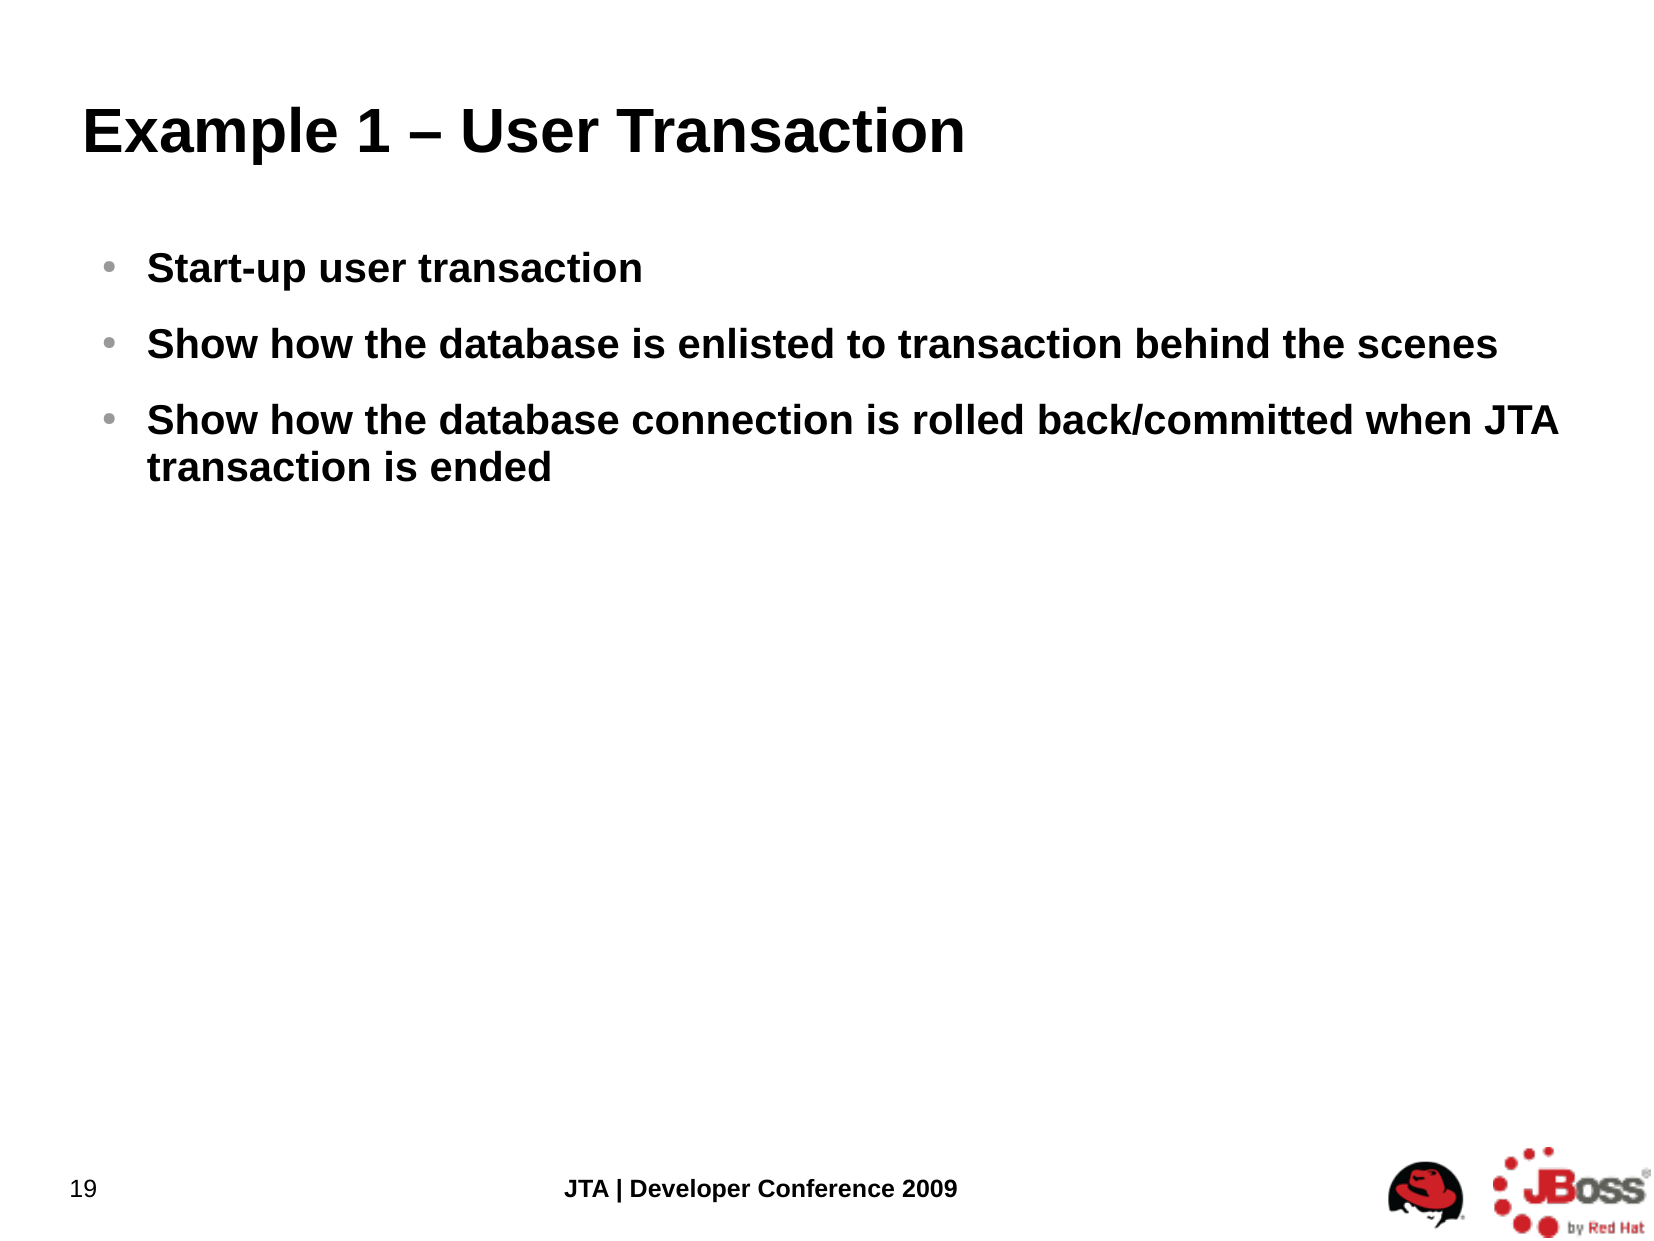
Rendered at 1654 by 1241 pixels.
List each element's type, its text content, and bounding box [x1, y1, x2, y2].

picture [1493, 1147, 1651, 1238]
title Example 1 – User Transaction [82, 45, 1571, 218]
picture [1387, 1159, 1471, 1238]
list Start-up user transaction Show how the database is enlisted to transaction behind the scenes Show how the database connection is rolled back/committed when JTA transaction is ended [86, 244, 1576, 1024]
